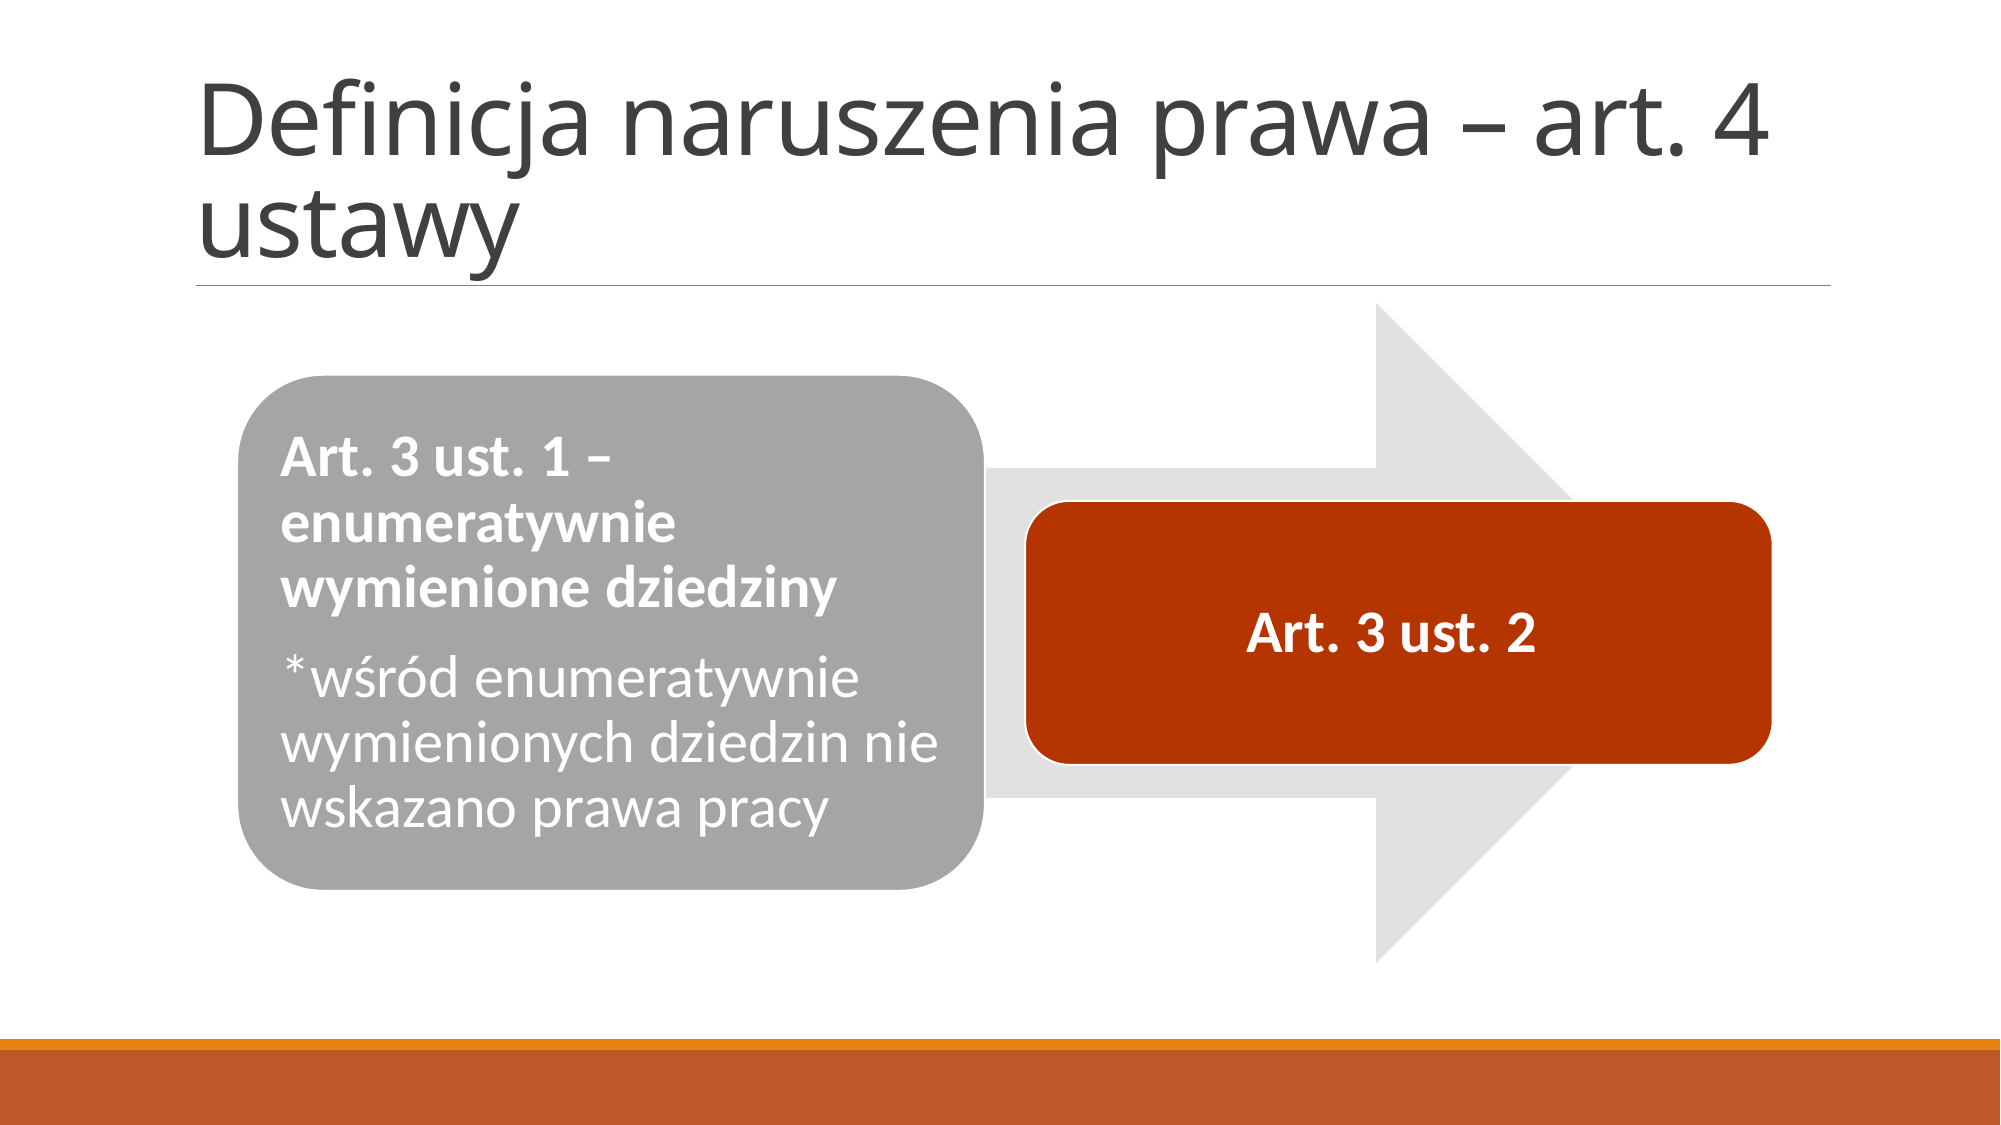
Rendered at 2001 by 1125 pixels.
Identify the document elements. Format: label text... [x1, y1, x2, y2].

text_box Art. 3 ust. 1 – enumeratywnie wymienione dziedziny *wśród enumeratywnie wymienionych dziedzin nie wskazano prawa pracy [237, 374, 985, 891]
text_box [985, 302, 1575, 963]
title Definicja naruszenia prawa – art. 4 ustawy [180, 47, 1831, 286]
text_box Art. 3 ust. 2 [1025, 500, 1773, 765]
